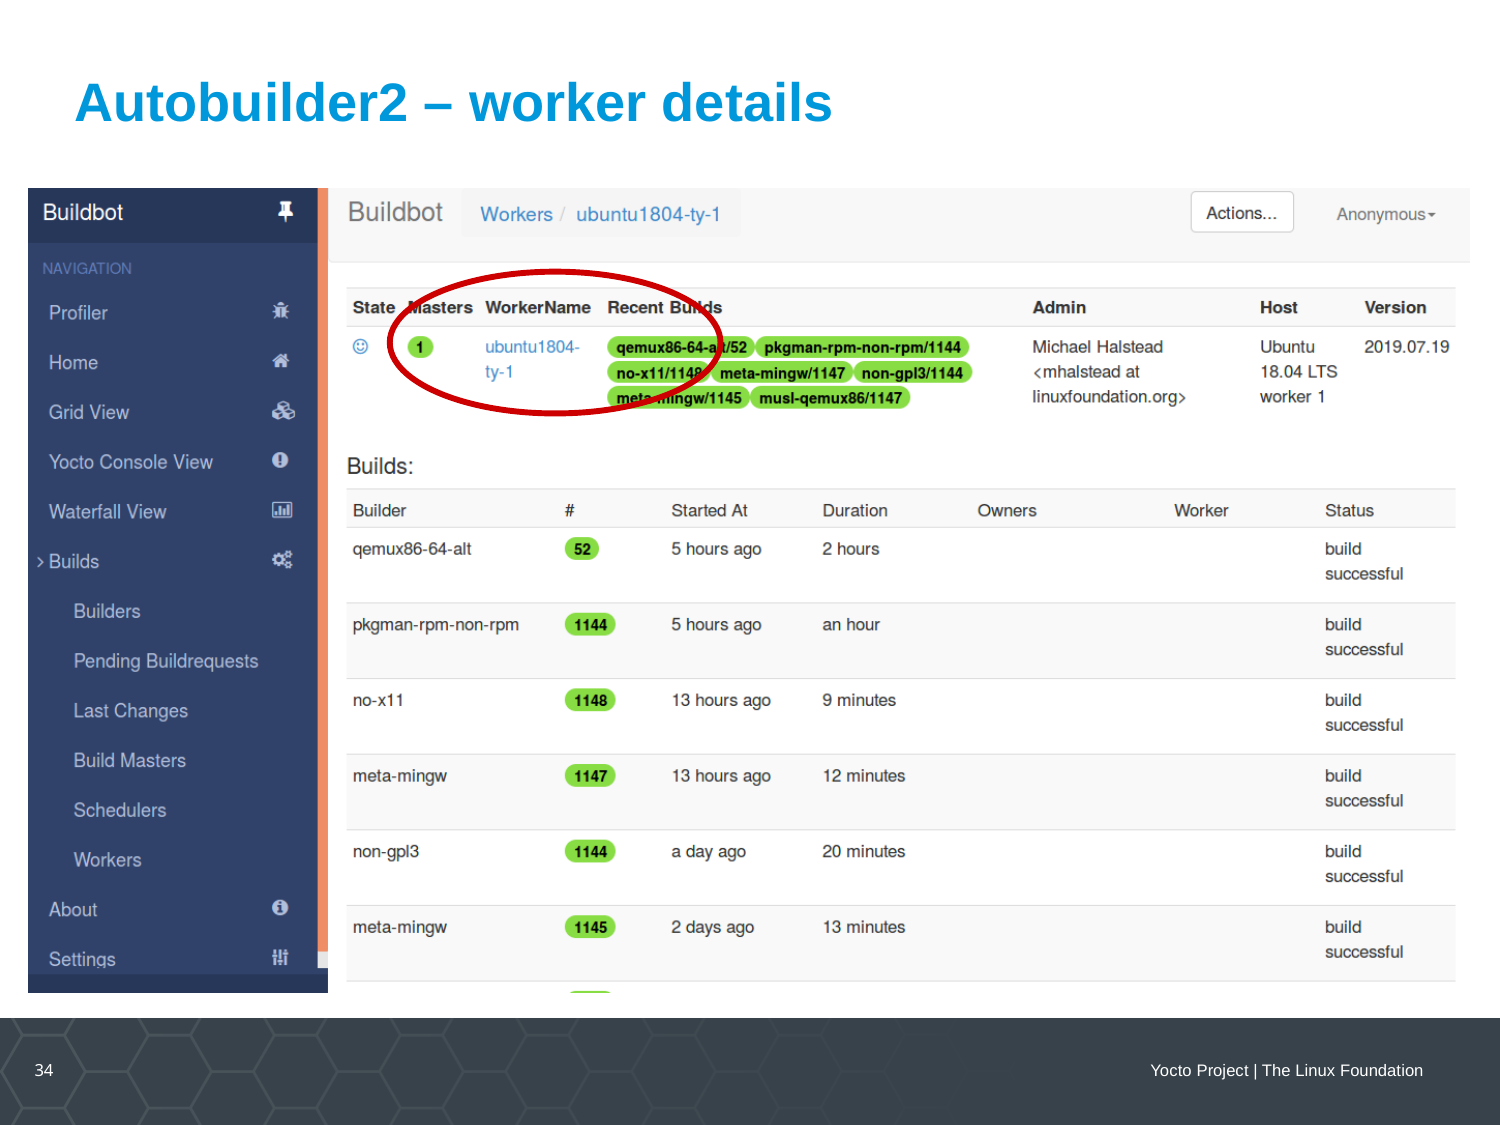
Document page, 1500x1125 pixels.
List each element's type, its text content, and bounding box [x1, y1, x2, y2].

picture [0, 0, 1500, 1125]
text_box Autobuilder2 – worker details [74, 67, 1424, 154]
